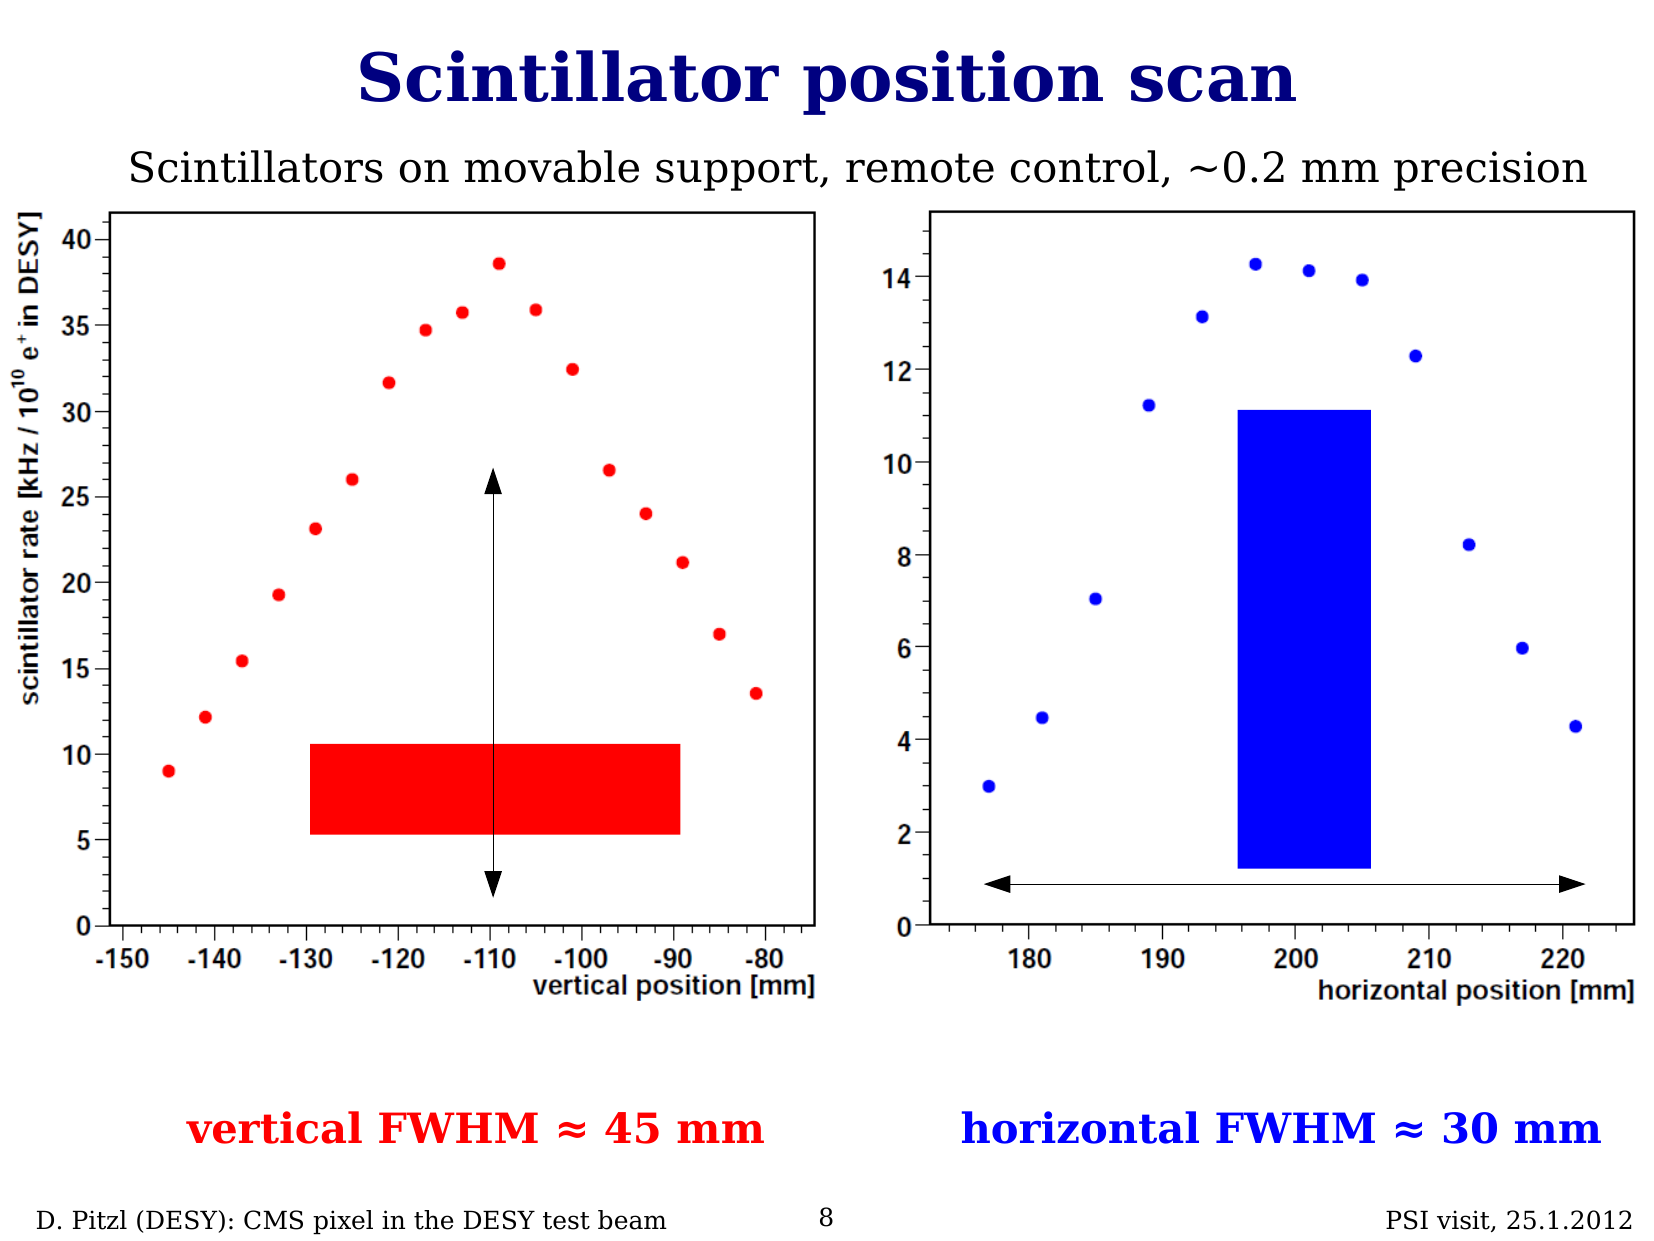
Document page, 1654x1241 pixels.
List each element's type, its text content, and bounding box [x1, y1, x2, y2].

text_box vertical FWHM ≈ 45 mm [187, 1093, 766, 1143]
text_box [310, 743, 493, 835]
picture [872, 198, 1654, 1011]
title Scintillator position scan [121, 32, 1534, 124]
text_box [494, 743, 681, 835]
text_box Scintillators on movable support, remote control, ~0.2 mm precision [127, 133, 1590, 183]
text_box horizontal FWHM ≈ 30 mm [960, 1093, 1603, 1143]
picture [7, 204, 837, 1011]
text_box [1237, 409, 1371, 869]
